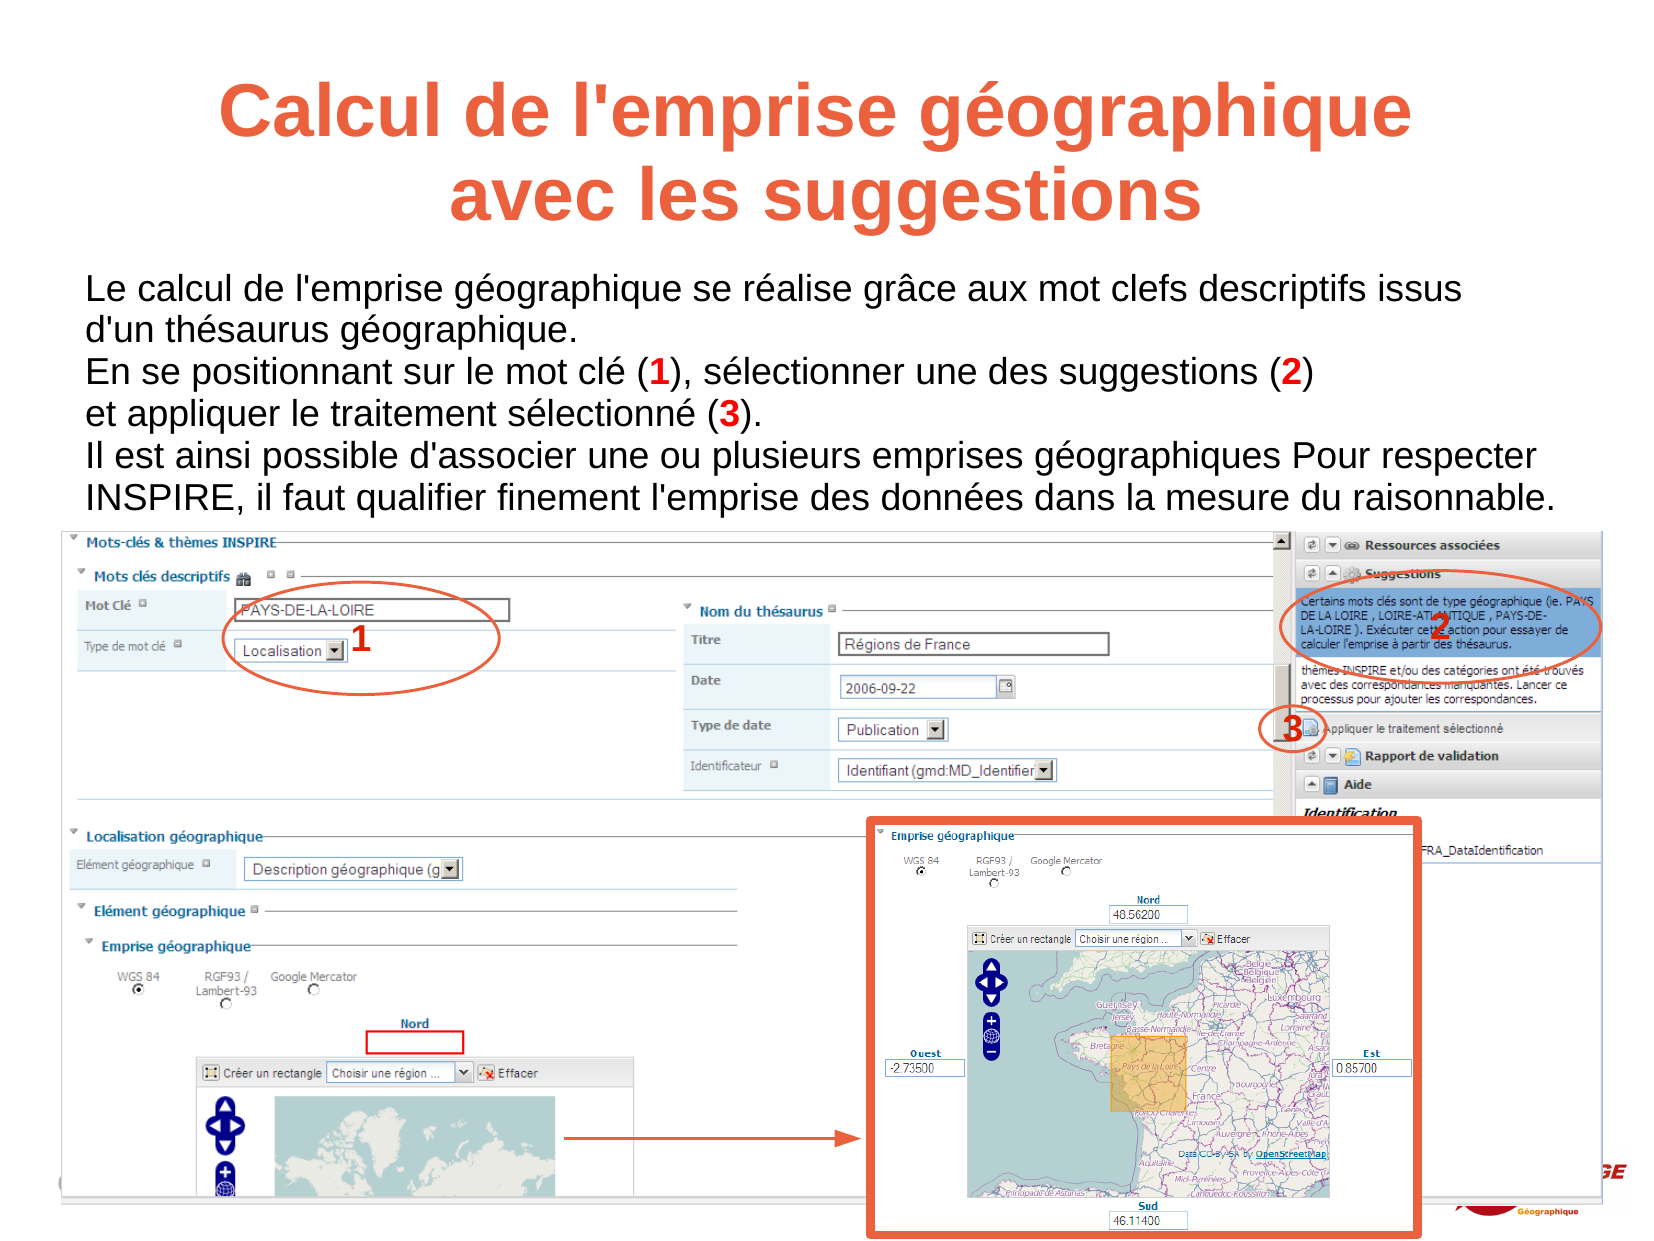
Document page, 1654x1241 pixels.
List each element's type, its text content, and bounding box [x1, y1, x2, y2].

text_box 1 [222, 582, 500, 695]
picture [61, 531, 1627, 1216]
text_box Le calcul de l'emprise géographique se réalise grâce aux mot clefs descriptifs issus d'un thésaurus géographique. En se positionnant sur le mot clé (1), sélectionner une des suggestions (2) et appliquer le traitement sélectionné (3). Il est ainsi possible d'associer une ou plusieurs emprises géographiques Pour respecter INSPIRE, il faut qualifier finement l'emprise des données dans la mesure du raisonnable. [70, 259, 1572, 530]
text_box 2 [1280, 570, 1601, 684]
picture [874, 824, 1413, 1231]
title Calcul de l'emprise géographique avec les suggestions [82, 56, 1571, 250]
text_box 3 [1259, 705, 1327, 752]
